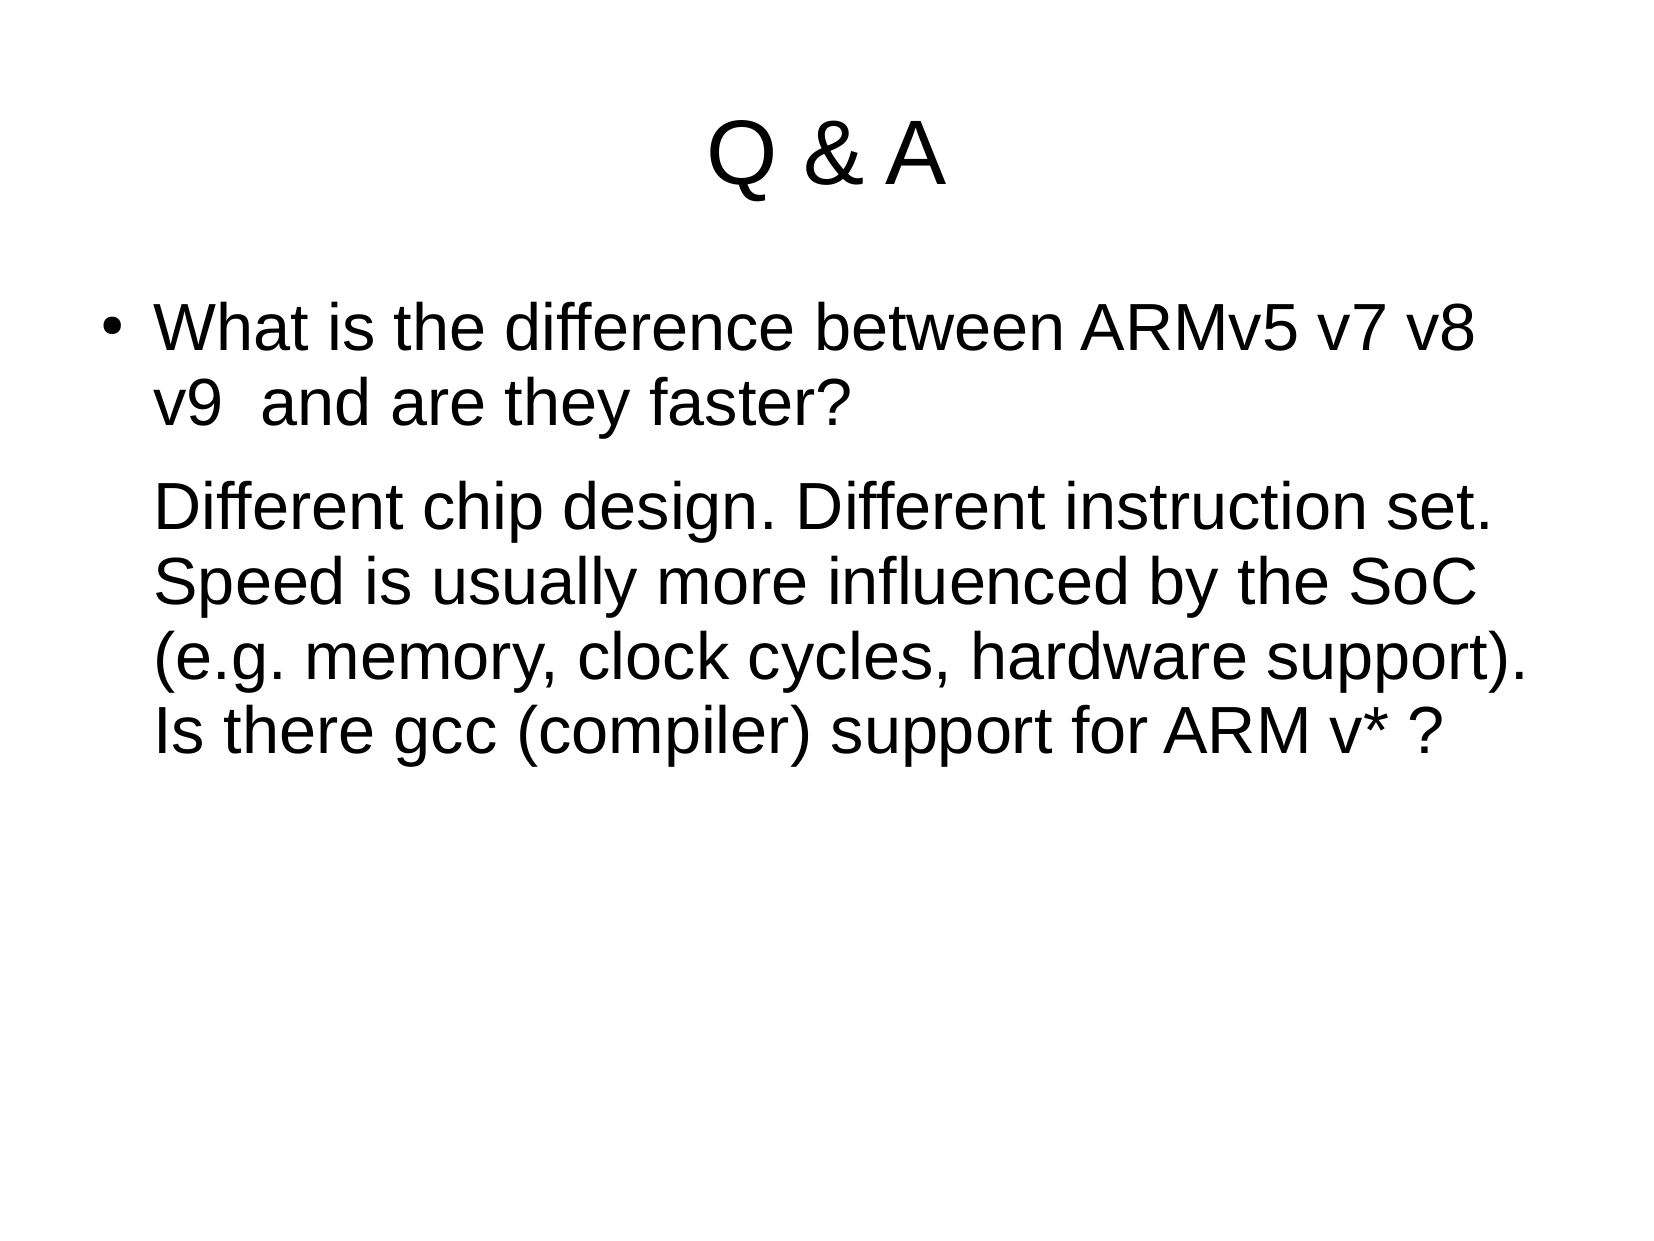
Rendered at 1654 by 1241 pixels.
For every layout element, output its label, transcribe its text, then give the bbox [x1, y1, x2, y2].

title Q & A [82, 49, 1571, 257]
list What is the difference between ARMv5 v7 v8 v9 and are they faster? Different chip design. Different instruction set. Speed is usually more influenced by the SoC (e.g. memory, clock cycles, hardware support). Is there gcc (compiler) support for ARM v* ? [82, 290, 1538, 1010]
